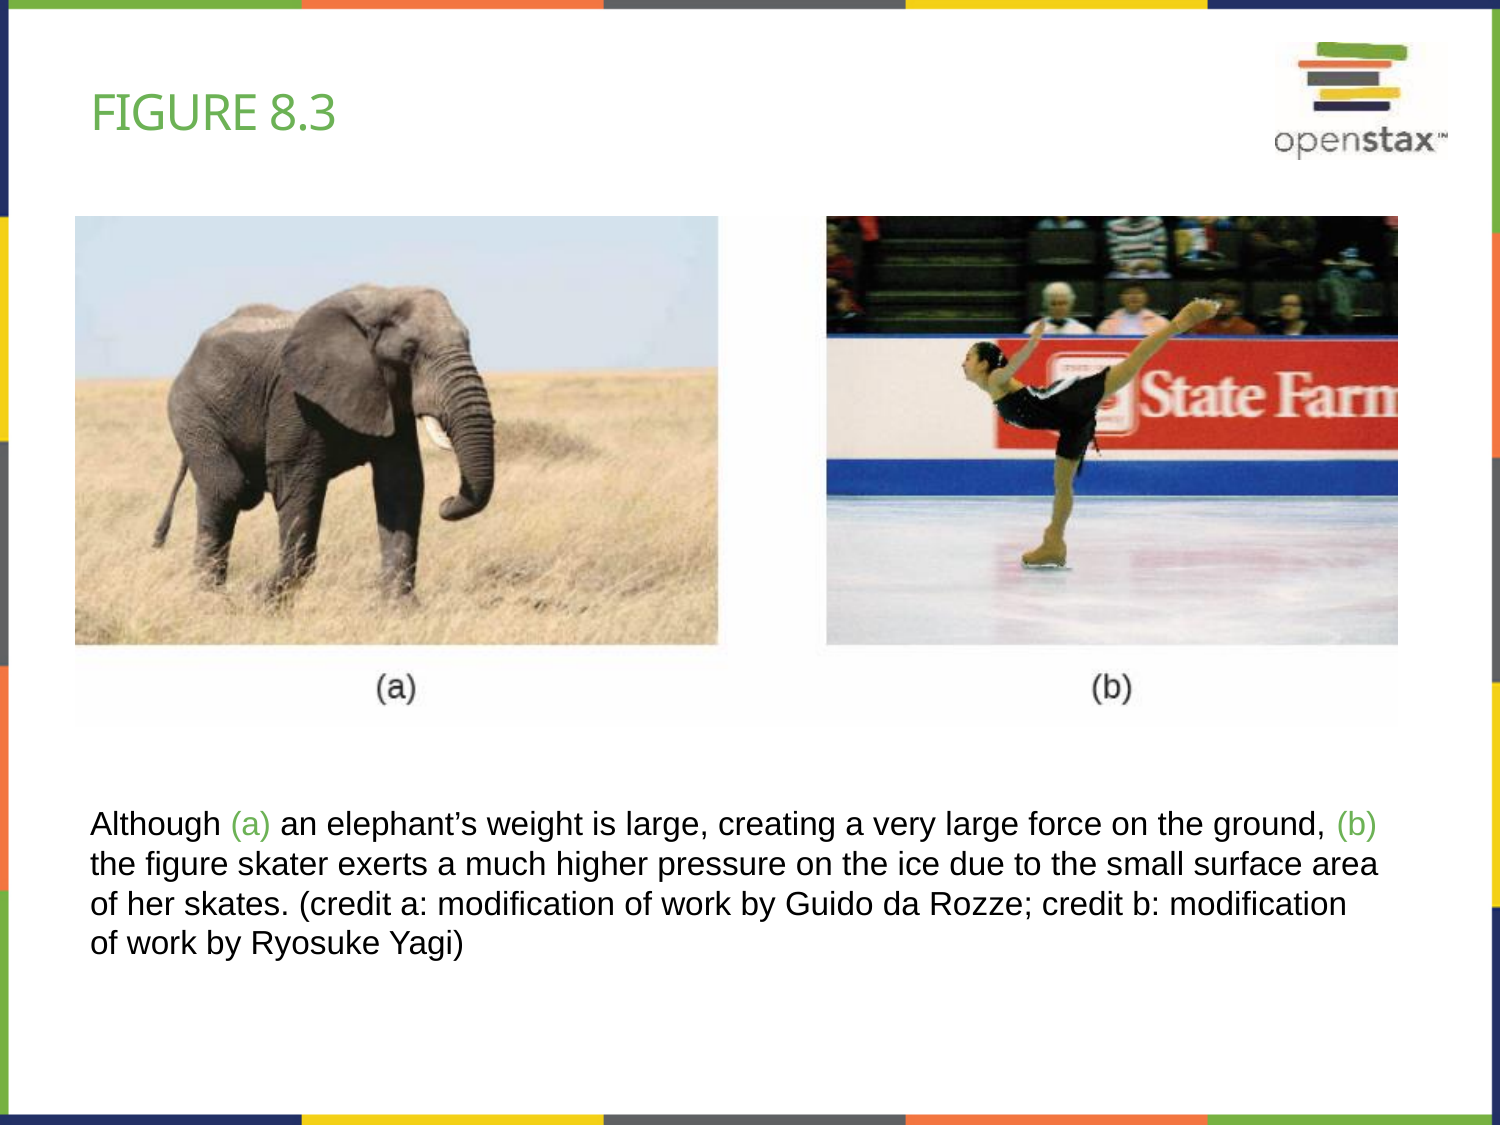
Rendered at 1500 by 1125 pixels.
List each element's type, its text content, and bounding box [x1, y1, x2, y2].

picture [0, 0, 1500, 1125]
list Although (a) an elephant’s weight is large, creating a very large force on the ground, (b) the figure skater exerts a much higher pressure on the ice due to the small surface area of her skates. (credit a: modification of work by Guido da Rozze; credit b: modification of work by Ryosuke Yagi) [75, 794, 1398, 986]
title Figure 8.3 [75, 39, 1398, 148]
